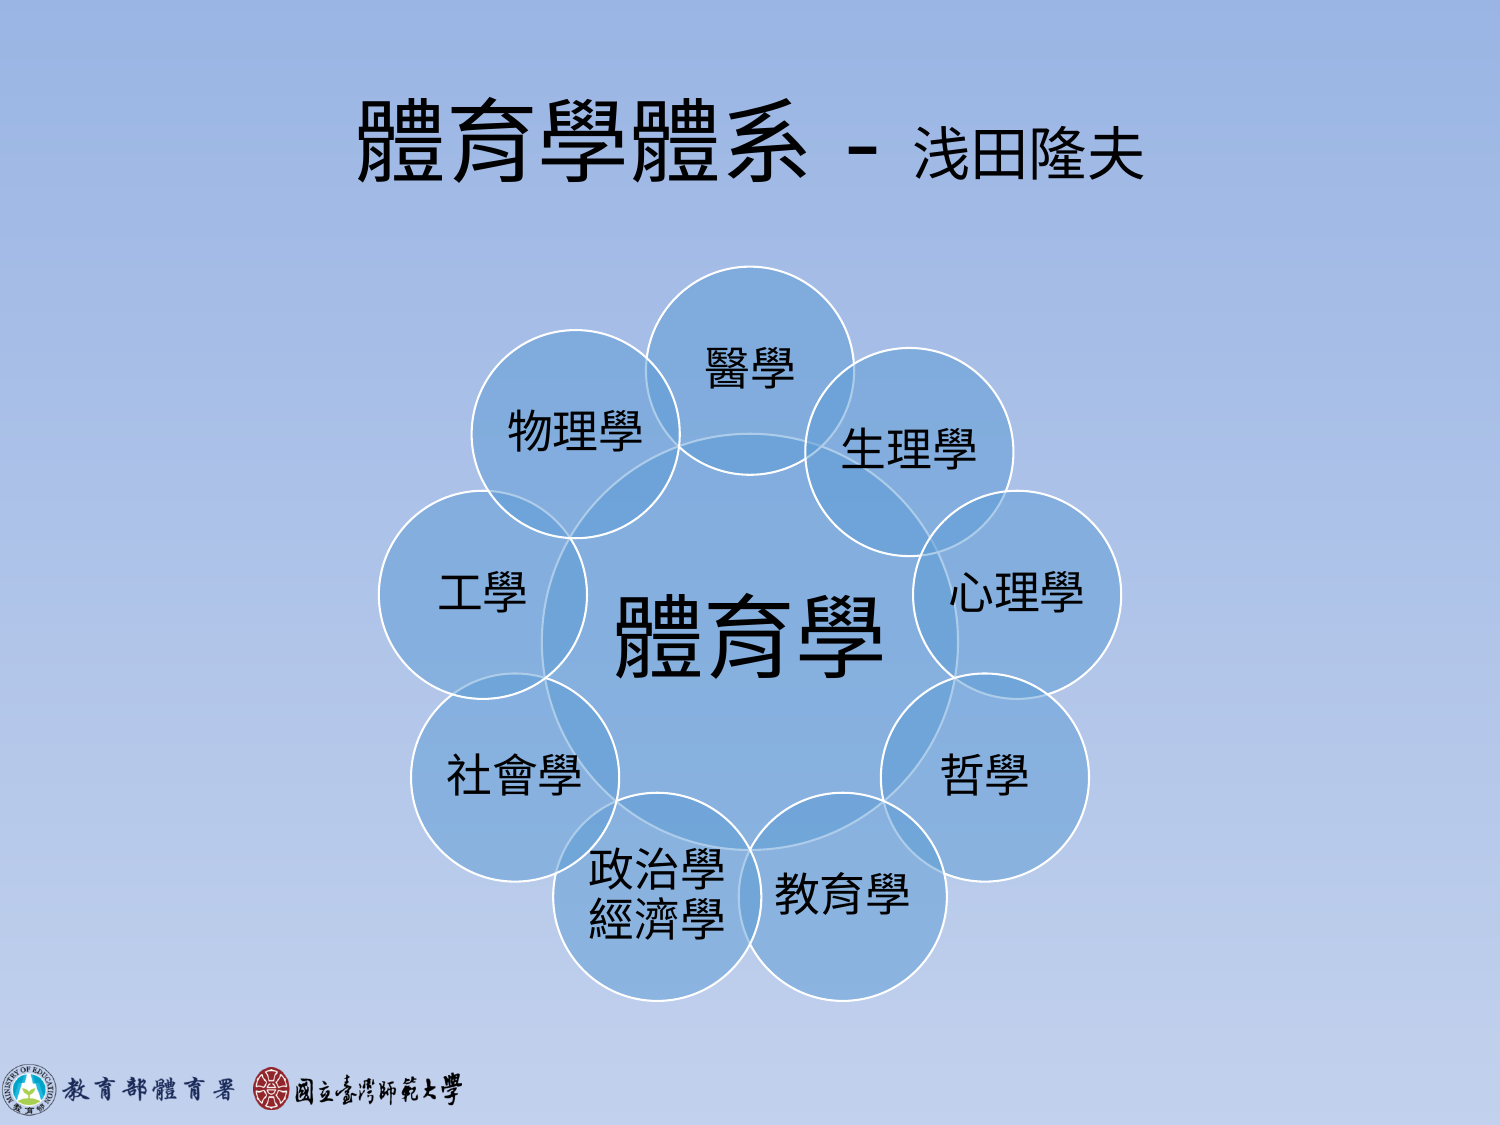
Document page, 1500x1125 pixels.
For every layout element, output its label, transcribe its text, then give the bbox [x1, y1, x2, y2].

text_box 政治學經濟學 [553, 792, 762, 1001]
text_box 社會學 [411, 678, 620, 882]
text_box 教育學 [750, 792, 947, 1001]
text_box 生理學 [805, 347, 1014, 557]
text_box 哲學 [880, 673, 1090, 882]
title 體育學體系-浅田隆夫 [75, 45, 1426, 233]
text_box 物理學 [471, 330, 680, 539]
text_box 心理學 [913, 490, 1122, 694]
text_box 體育學 [547, 448, 953, 847]
text_box 工學 [378, 490, 588, 699]
text_box 醫學 [646, 266, 854, 475]
